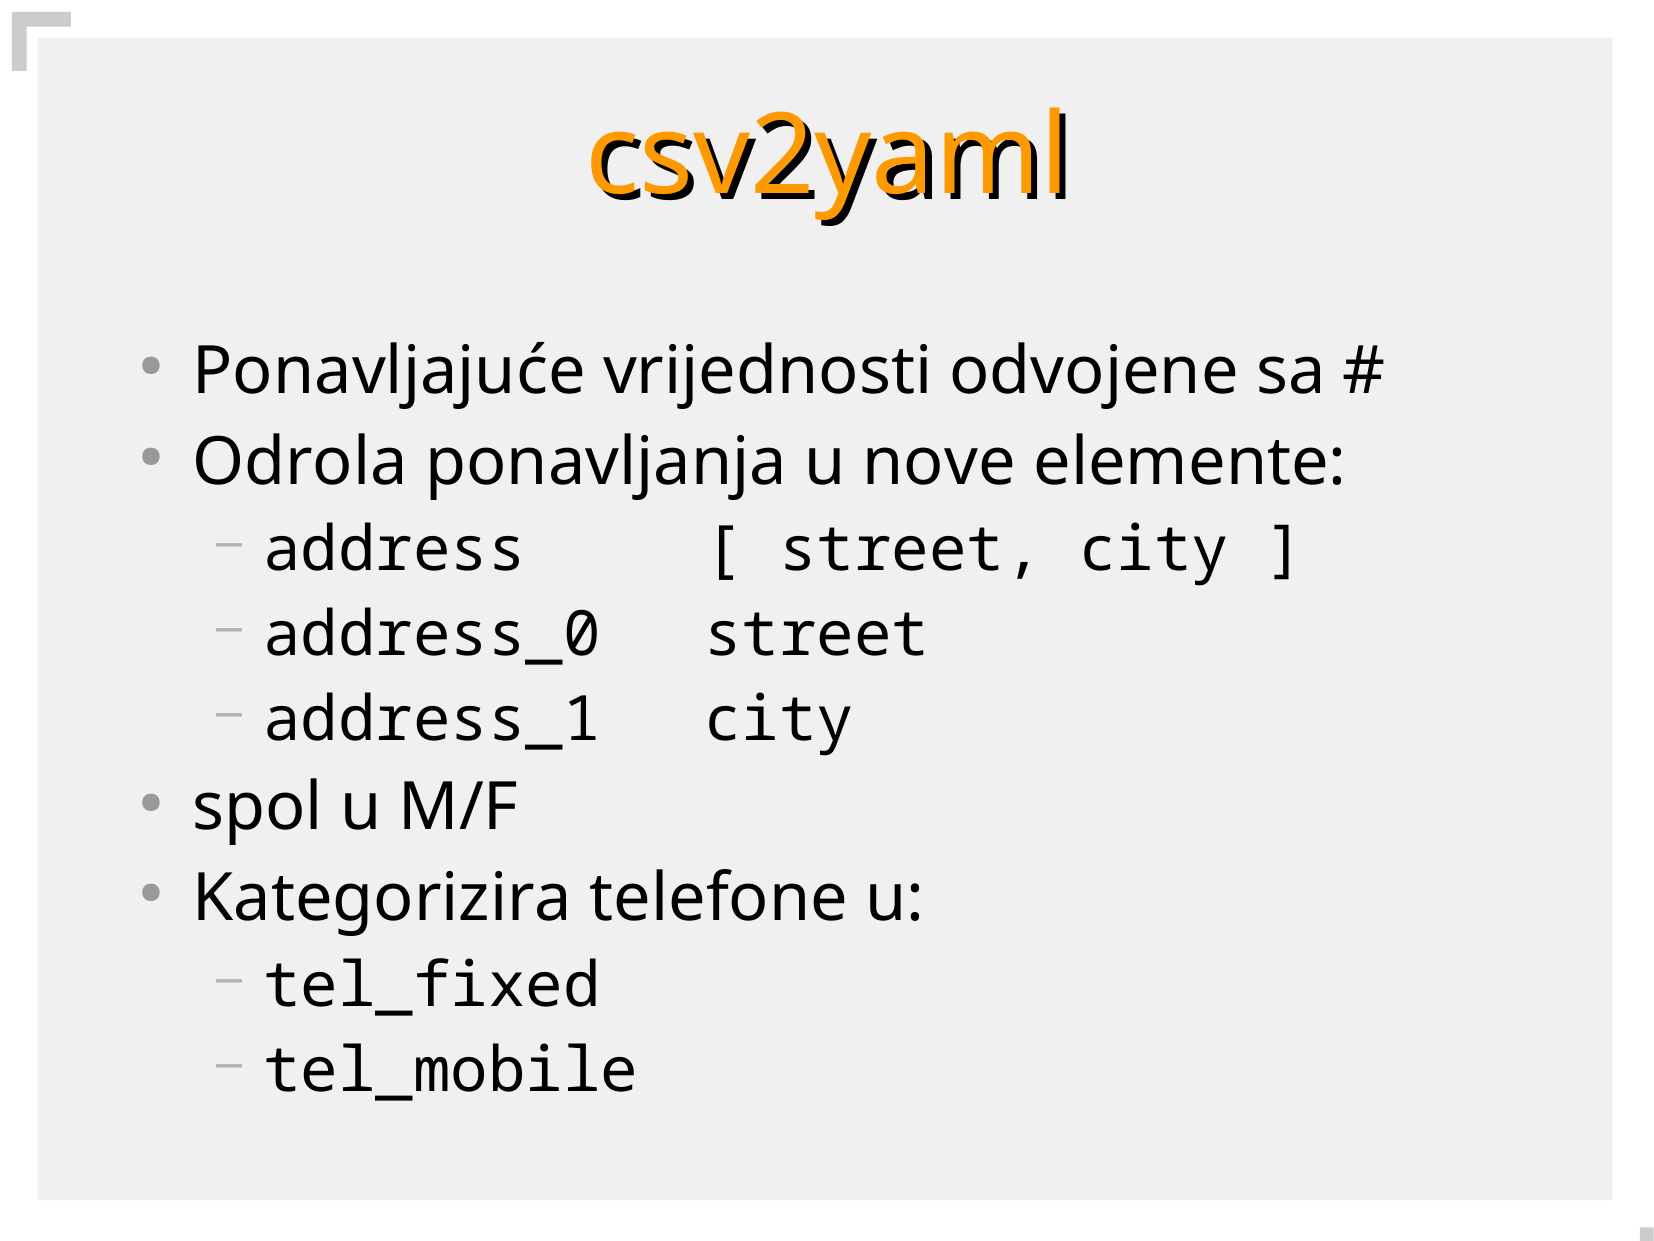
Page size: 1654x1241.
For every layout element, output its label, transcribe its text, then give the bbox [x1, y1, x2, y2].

title csv2yaml [121, 46, 1534, 254]
list Ponavljajuće vrijednosti odvojene sa # Odrola ponavljanja u nove elemente: address [ street, city ] address_0 street address_1 city spol u M/F Kategorizira telefone u: tel_fixed tel_mobile [121, 322, 1561, 1013]
